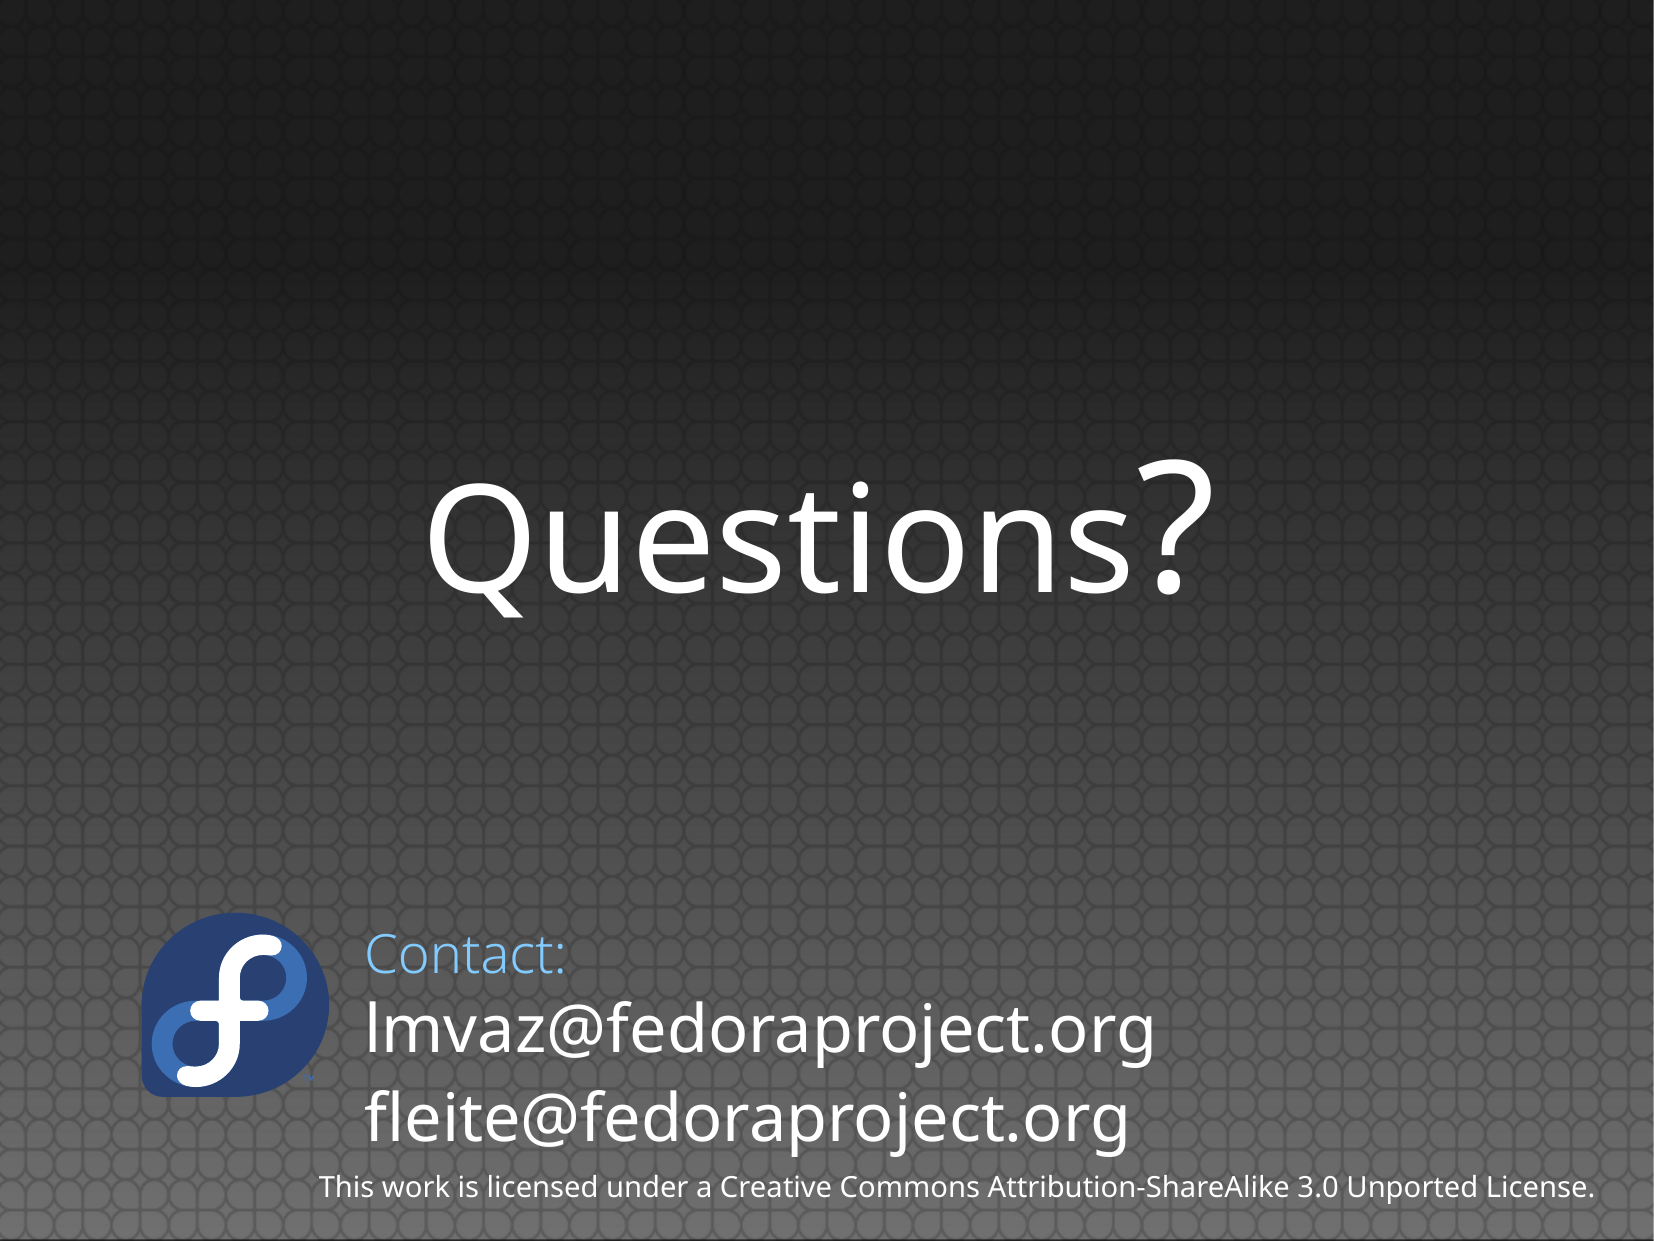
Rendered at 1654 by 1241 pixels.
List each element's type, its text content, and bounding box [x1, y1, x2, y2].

text_box lmvaz@fedoraproject.org [349, 974, 1455, 1062]
text_box Contact: [349, 907, 703, 984]
text_box This work is licensed under a Creative Commons Attribution-ShareAlike 3.0 Unported License. [52, 1158, 1611, 1225]
title Questions? [30, 418, 1606, 624]
text_box fleite@fedoraproject.org [349, 1062, 1455, 1153]
picture [0, 0, 1654, 1241]
